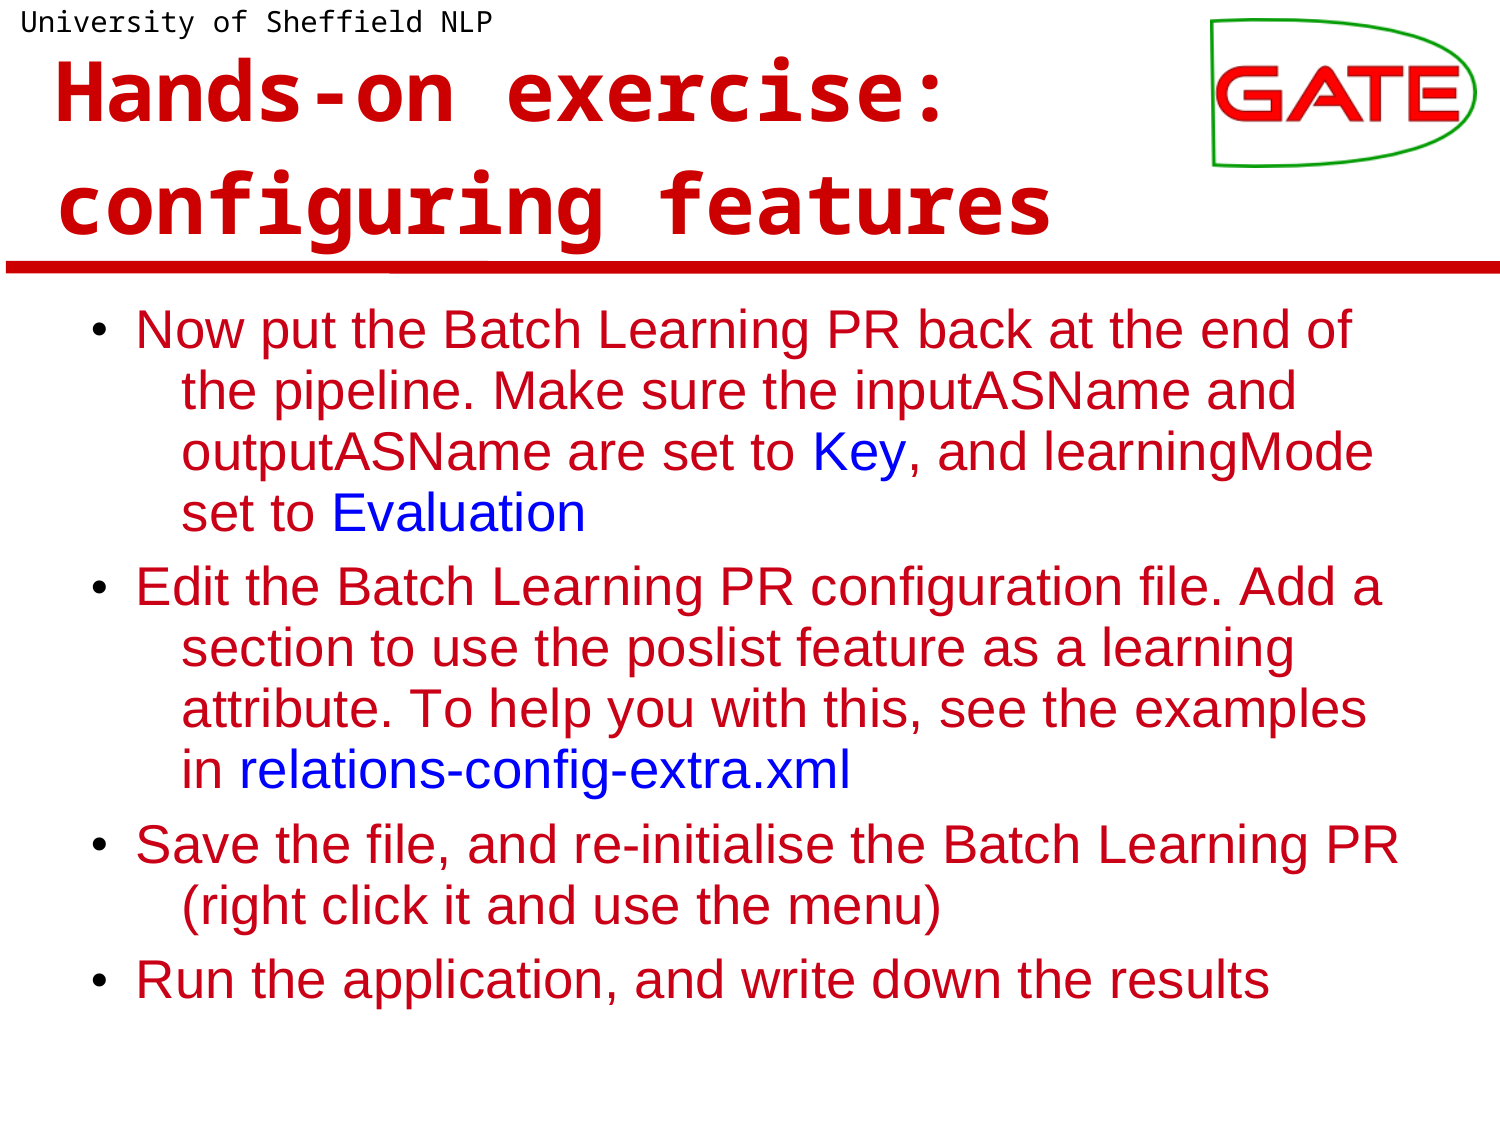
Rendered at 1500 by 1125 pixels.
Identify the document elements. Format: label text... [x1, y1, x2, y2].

picture [1210, 18, 1477, 168]
title Hands-on exercise: configuring features [41, 37, 1391, 254]
list Now put the Batch Learning PR back at the end of the pipeline. Make sure the inputASName and outputASName are set to Key, and learningMode set to Evaluation Edit the Batch Learning PR configuration file. Add a section to use the poslist feature as a learning attribute. To help you with this, see the examples in relations-config-extra.xml Save the file, and re-initialise the Batch Learning PR (right click it and use the menu) Run the application, and write down the results [74, 290, 1425, 1034]
